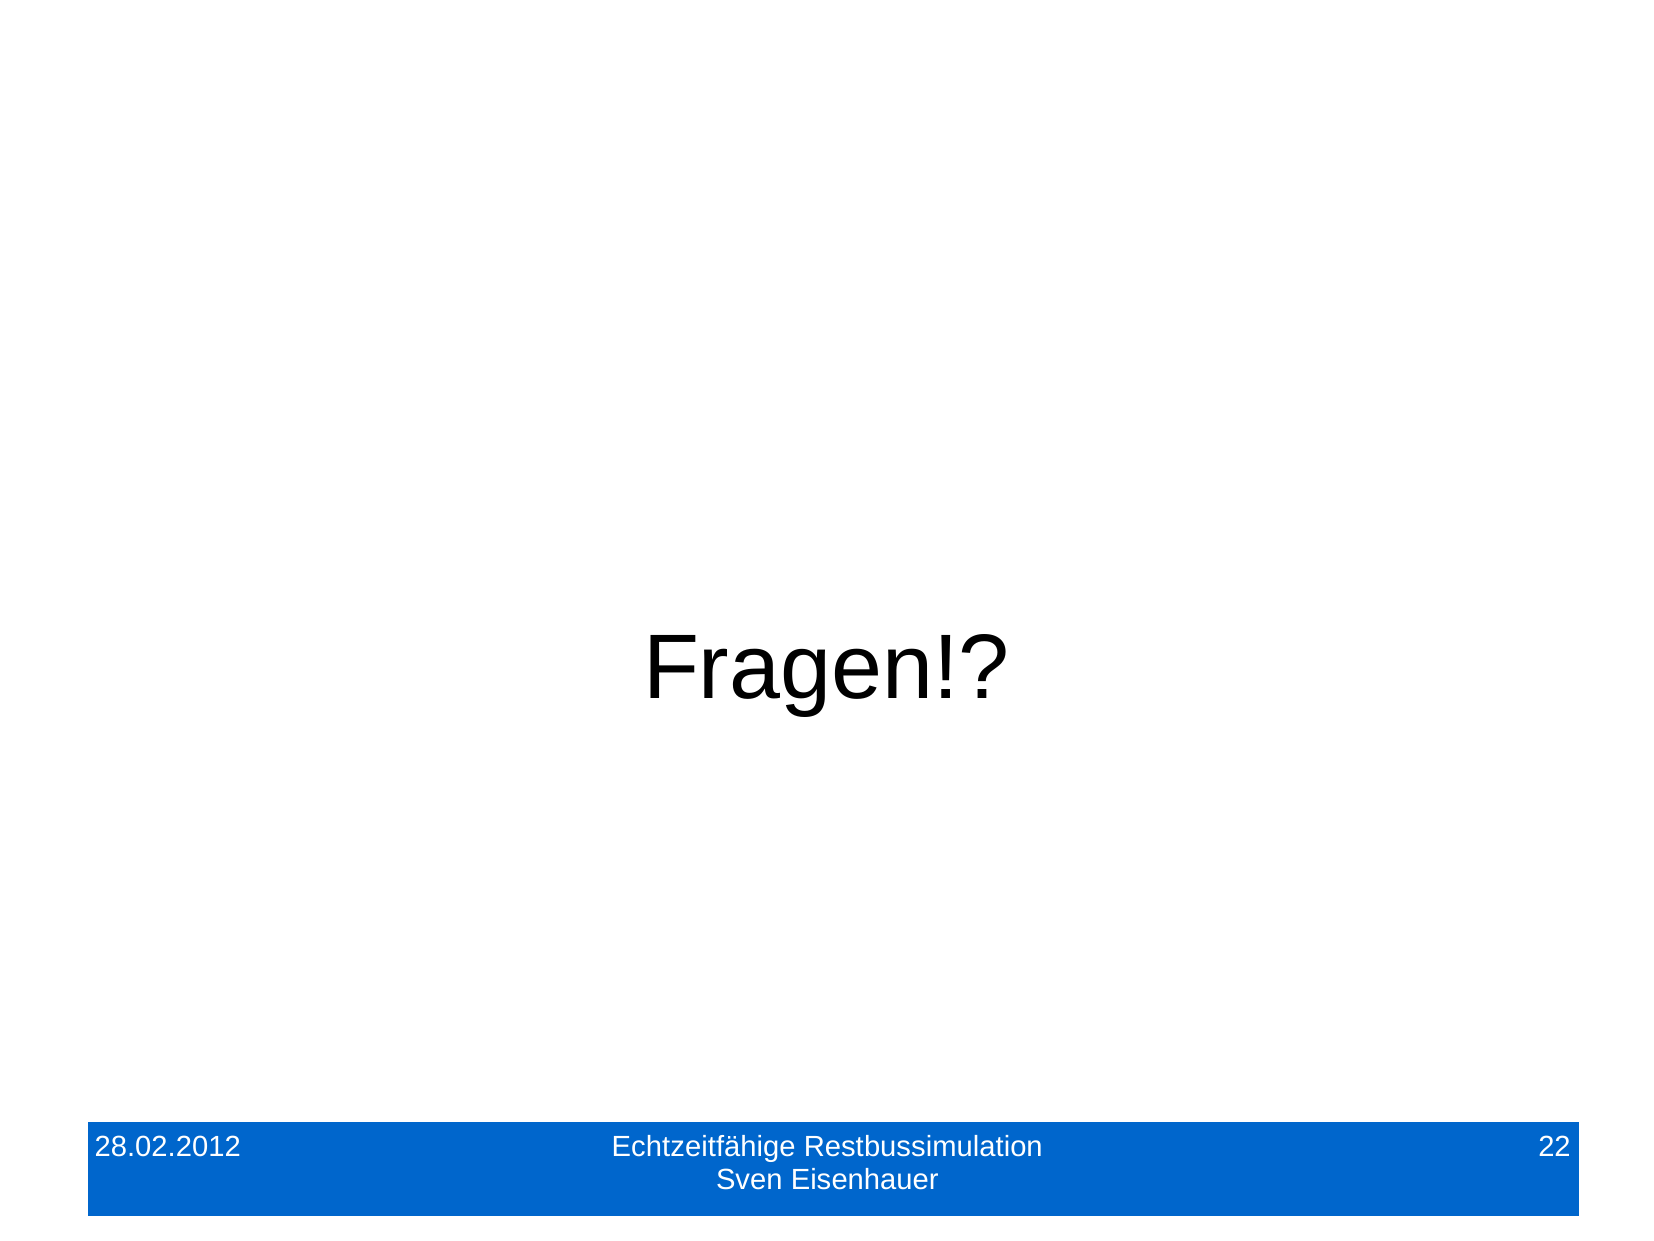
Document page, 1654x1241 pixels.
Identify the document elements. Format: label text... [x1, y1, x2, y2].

title Fragen!? [82, 563, 1571, 771]
